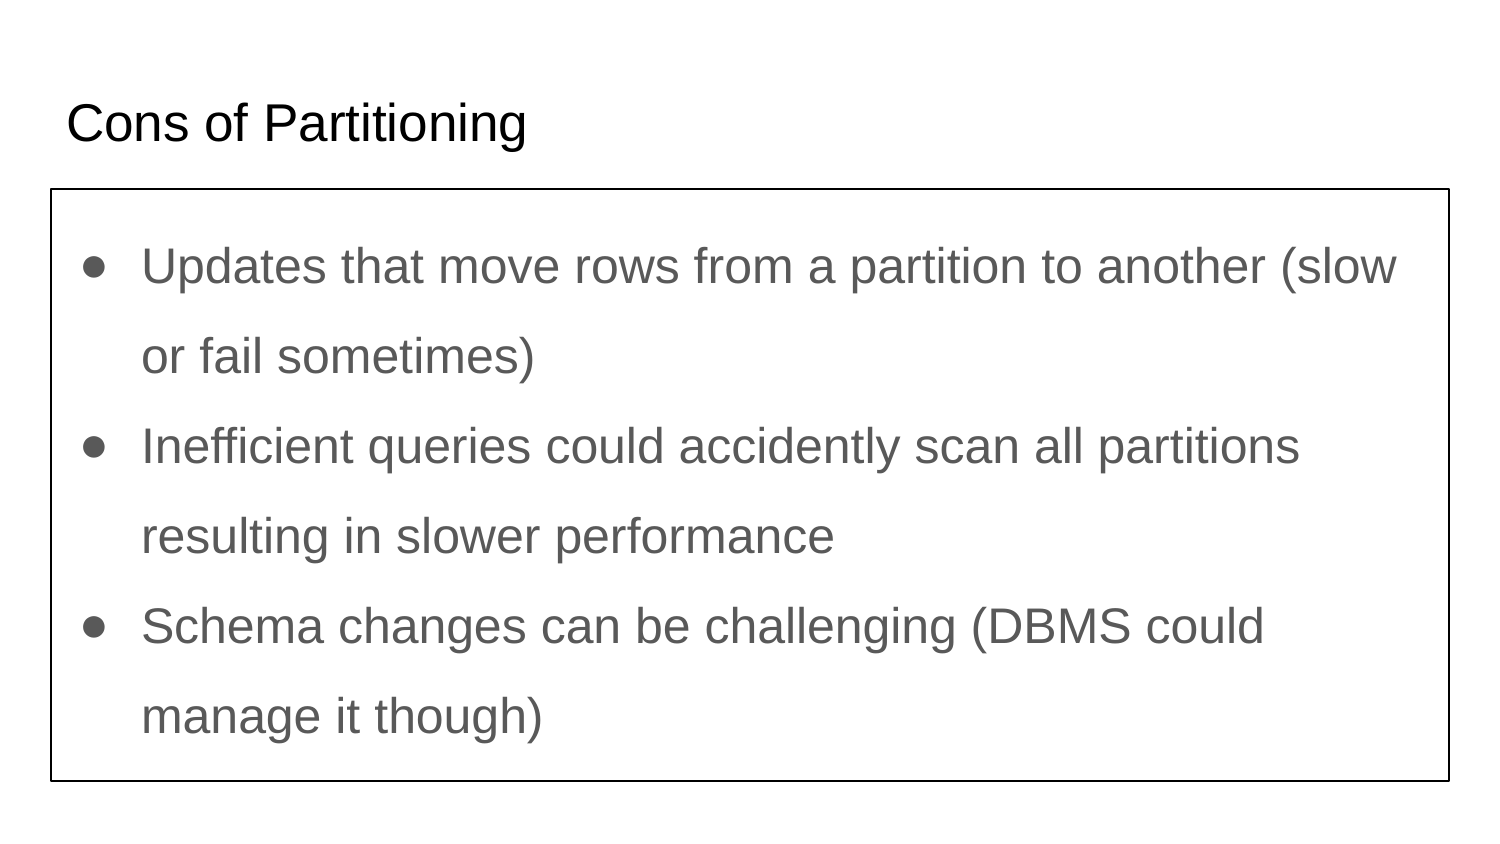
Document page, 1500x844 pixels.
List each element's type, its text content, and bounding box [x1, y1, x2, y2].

list Updates that move rows from a partition to another (slow or fail sometimes) Inefficient queries could accidently scan all partitions resulting in slower performance Schema changes can be challenging (DBMS could manage it though) [51, 189, 1449, 782]
title Cons of Partitioning [51, 72, 1449, 167]
